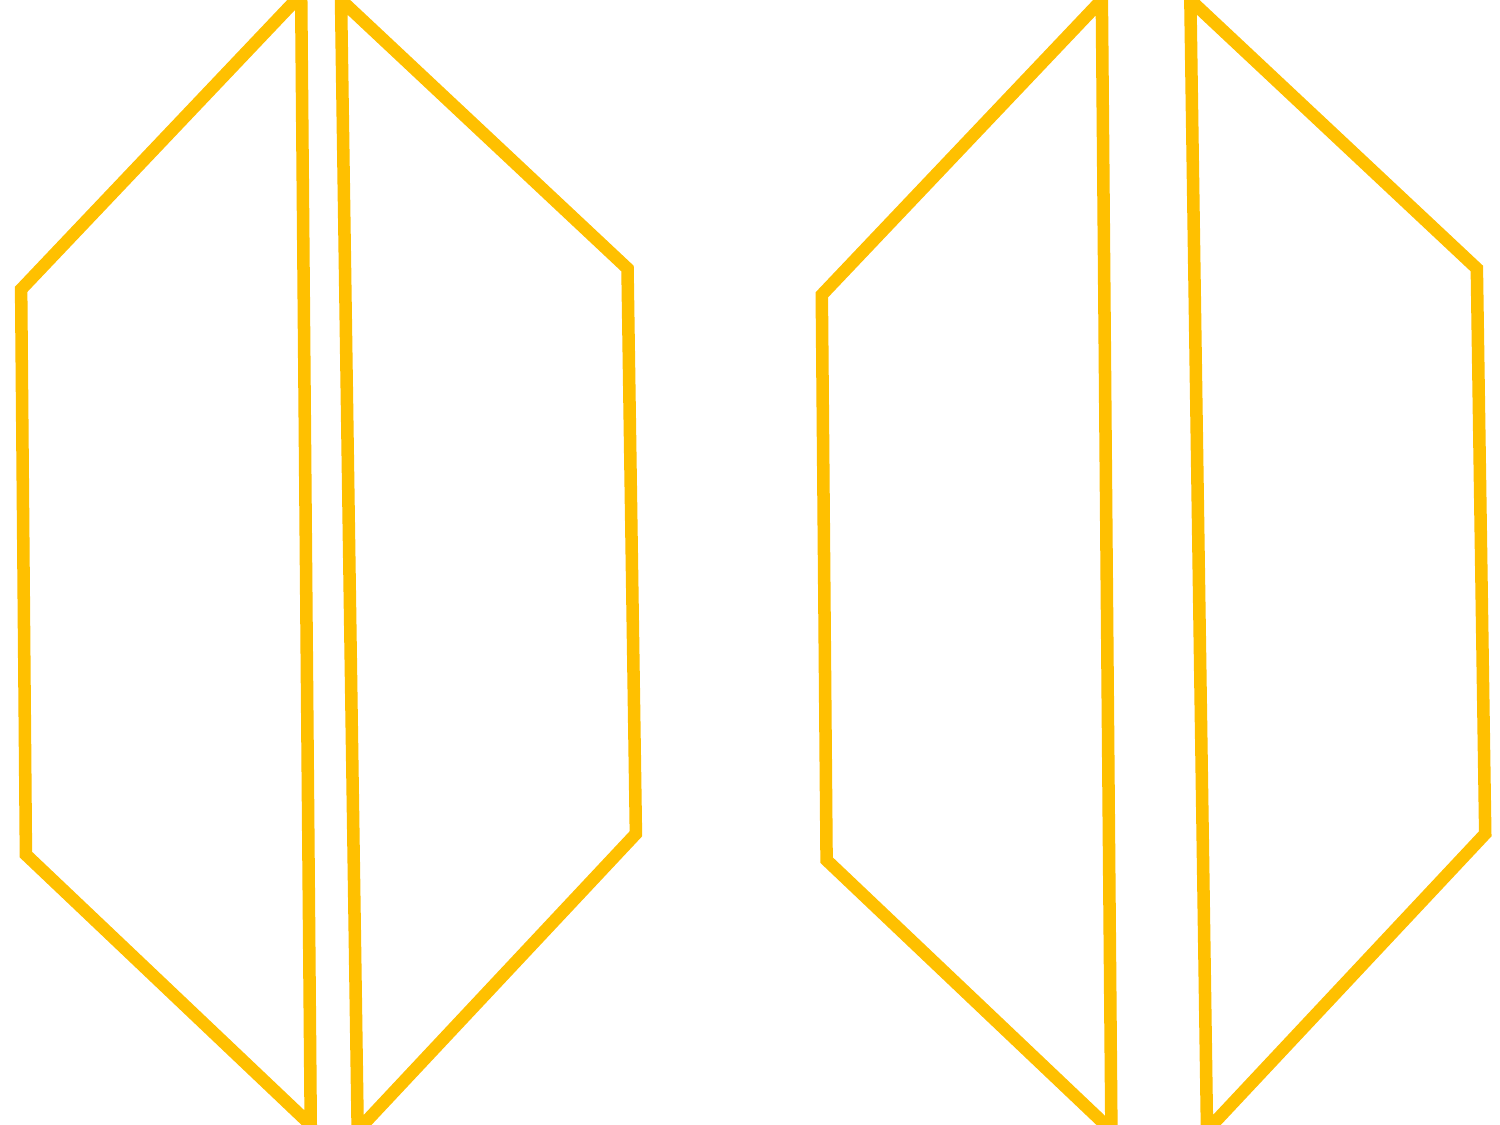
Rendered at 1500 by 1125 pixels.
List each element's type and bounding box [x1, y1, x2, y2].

text_box [21, 0, 311, 1125]
text_box [821, 0, 1112, 1125]
text_box [1190, 0, 1486, 1125]
text_box [341, 0, 636, 1125]
